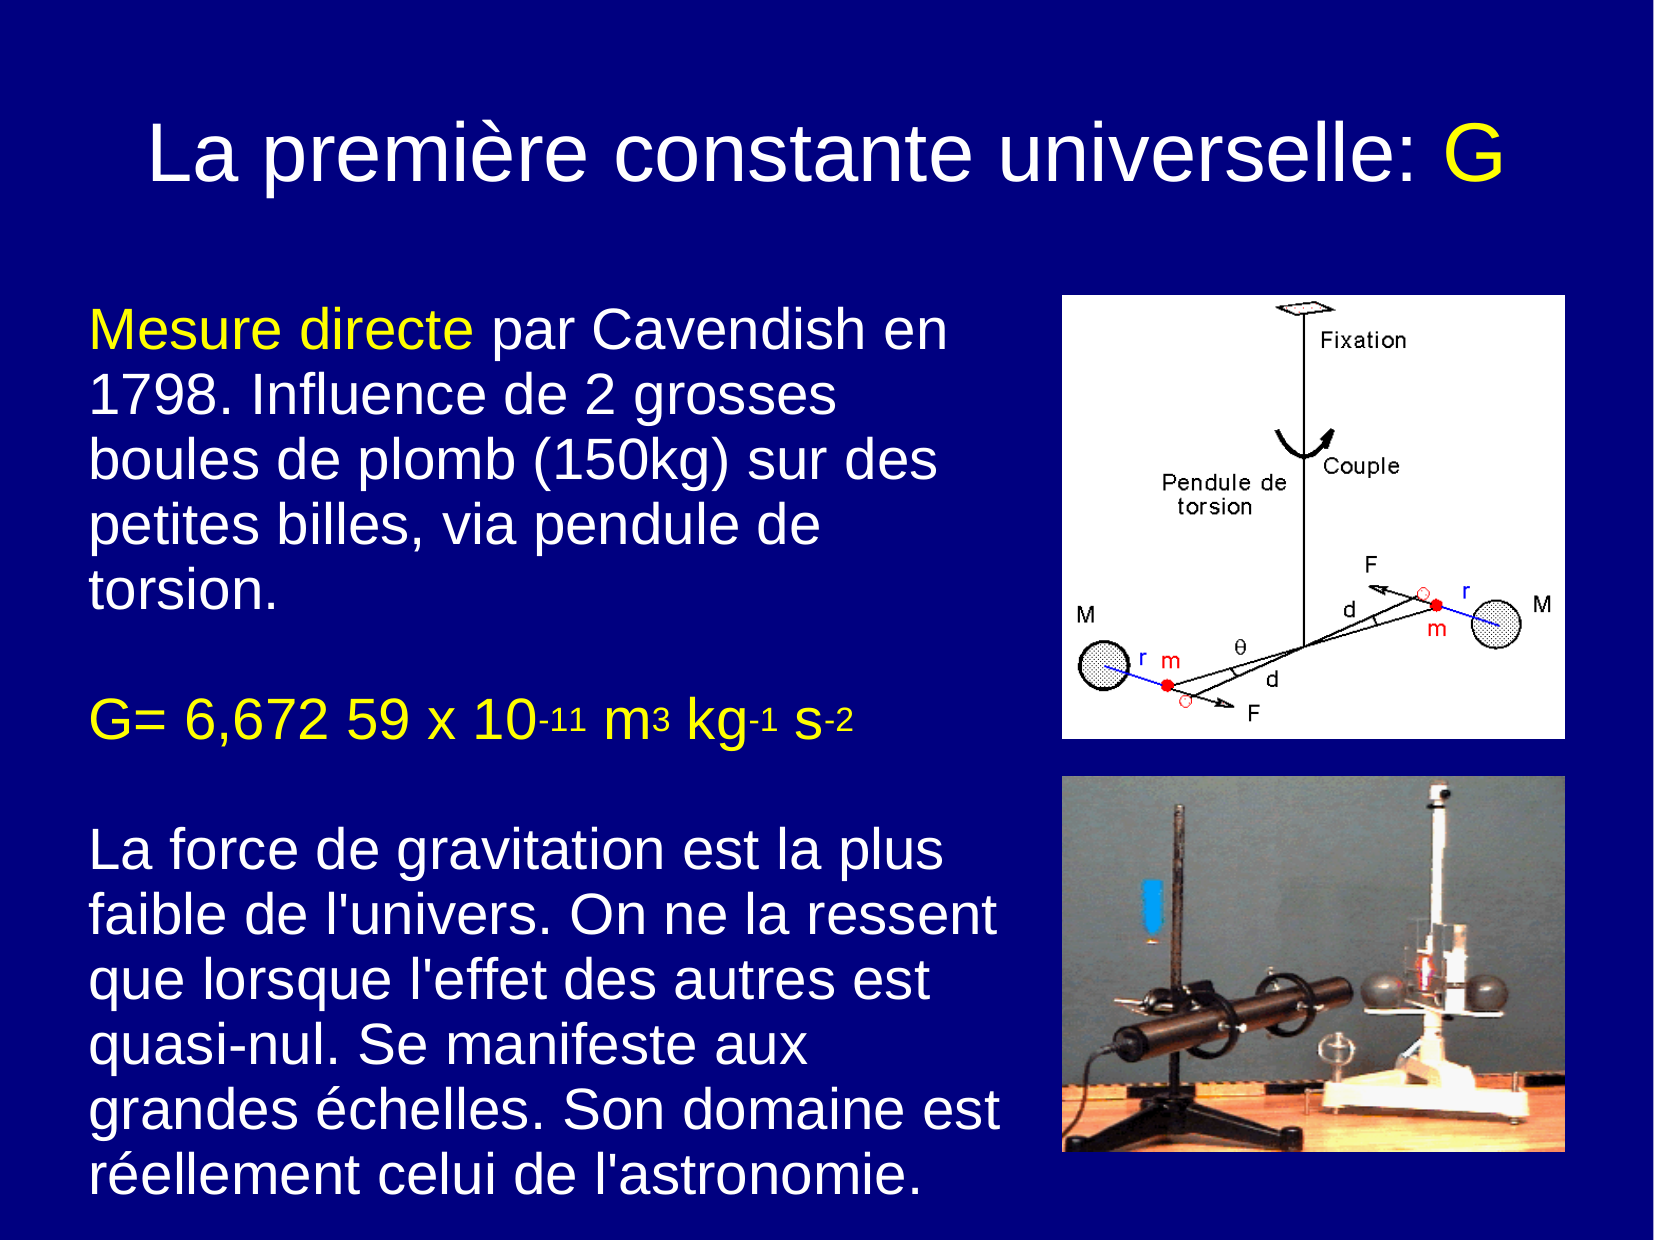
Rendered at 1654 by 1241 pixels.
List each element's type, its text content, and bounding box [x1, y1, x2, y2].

picture [1062, 776, 1565, 1152]
picture [1062, 295, 1565, 739]
subtitle Mesure directe par Cavendish en 1798. Influence de 2 grosses boules de plomb (150kg) sur des petites billes, via pendule de torsion. G= 6,672 59 x 10-11 m3 kg-1 s-2 La force de gravitation est la plus faible de l'univers. On ne la ressent que lorsque l'effet des autres est quasi-nul. Se manifeste aux grandes échelles. Son domaine est réellement celui de l'astronomie. [88, 218, 1004, 1211]
title La première constante universelle: G [82, 49, 1571, 257]
